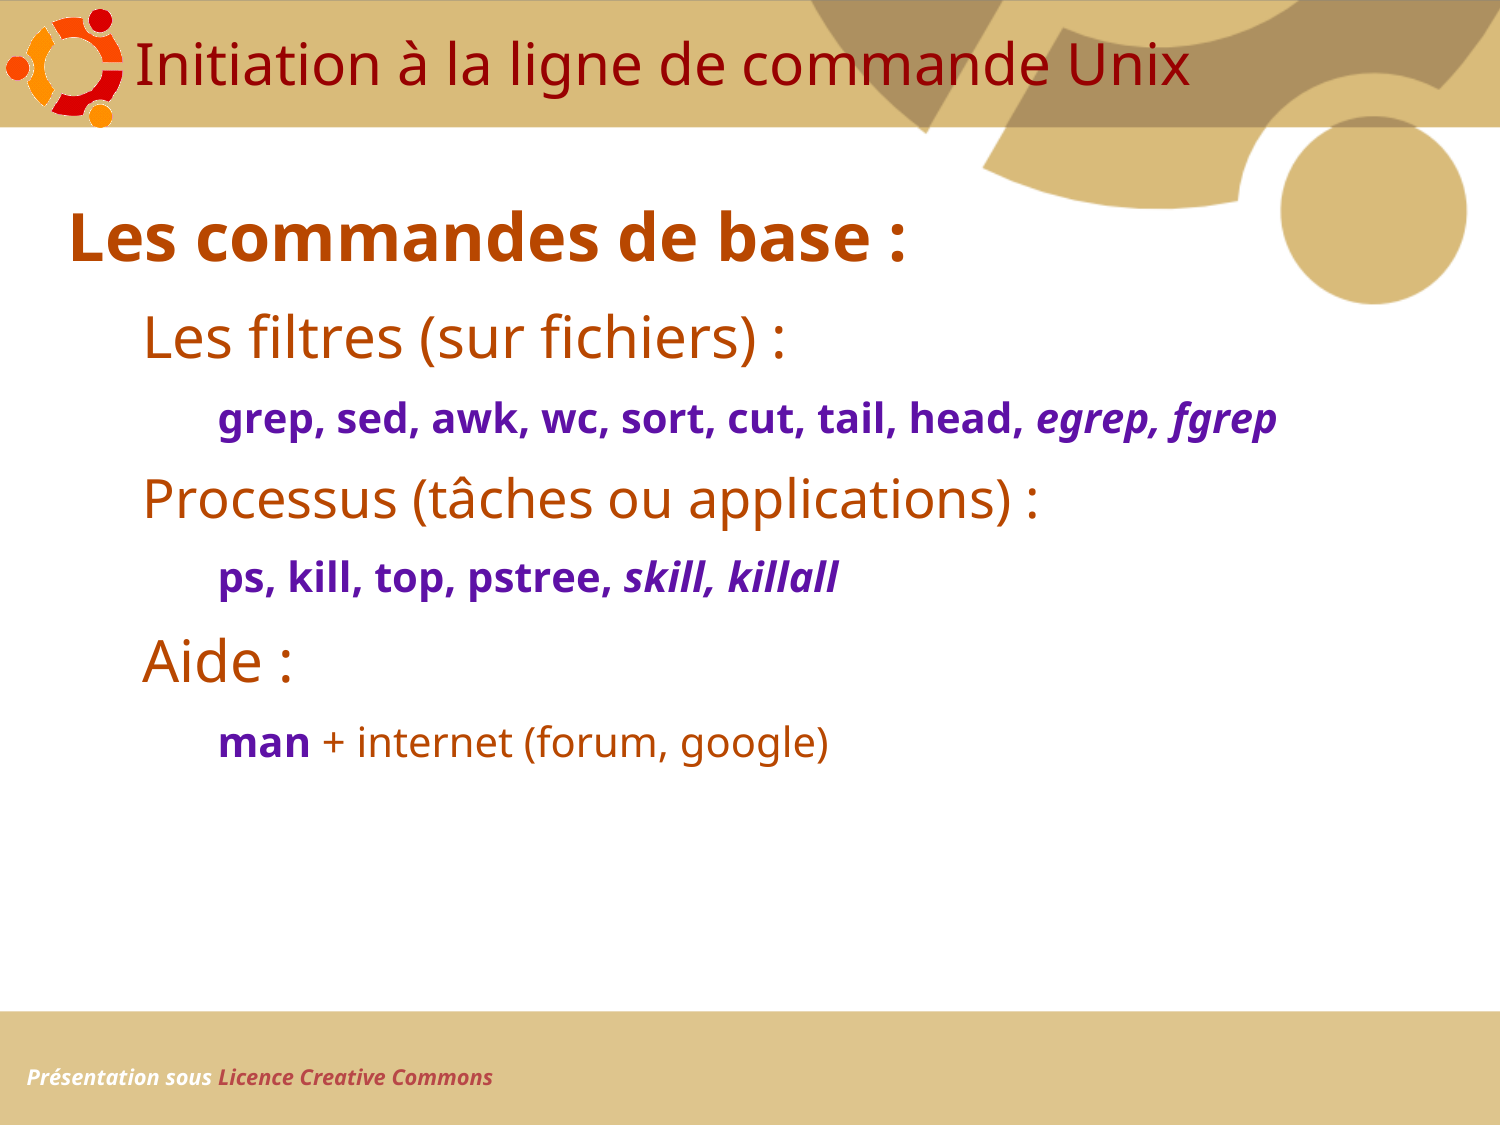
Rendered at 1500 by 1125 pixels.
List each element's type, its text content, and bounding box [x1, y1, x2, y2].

list Les commandes de base : Les filtres (sur fichiers) : grep, sed, awk, wc, sort, cut, tail, head, egrep, fgrep Processus (tâches ou applications) : ps, kill, top, pstree, skill, killall Aide : man + internet (forum, google) [67, 189, 1418, 876]
picture [0, 0, 1500, 557]
title Initiation à la ligne de commande Unix [135, 0, 1417, 177]
